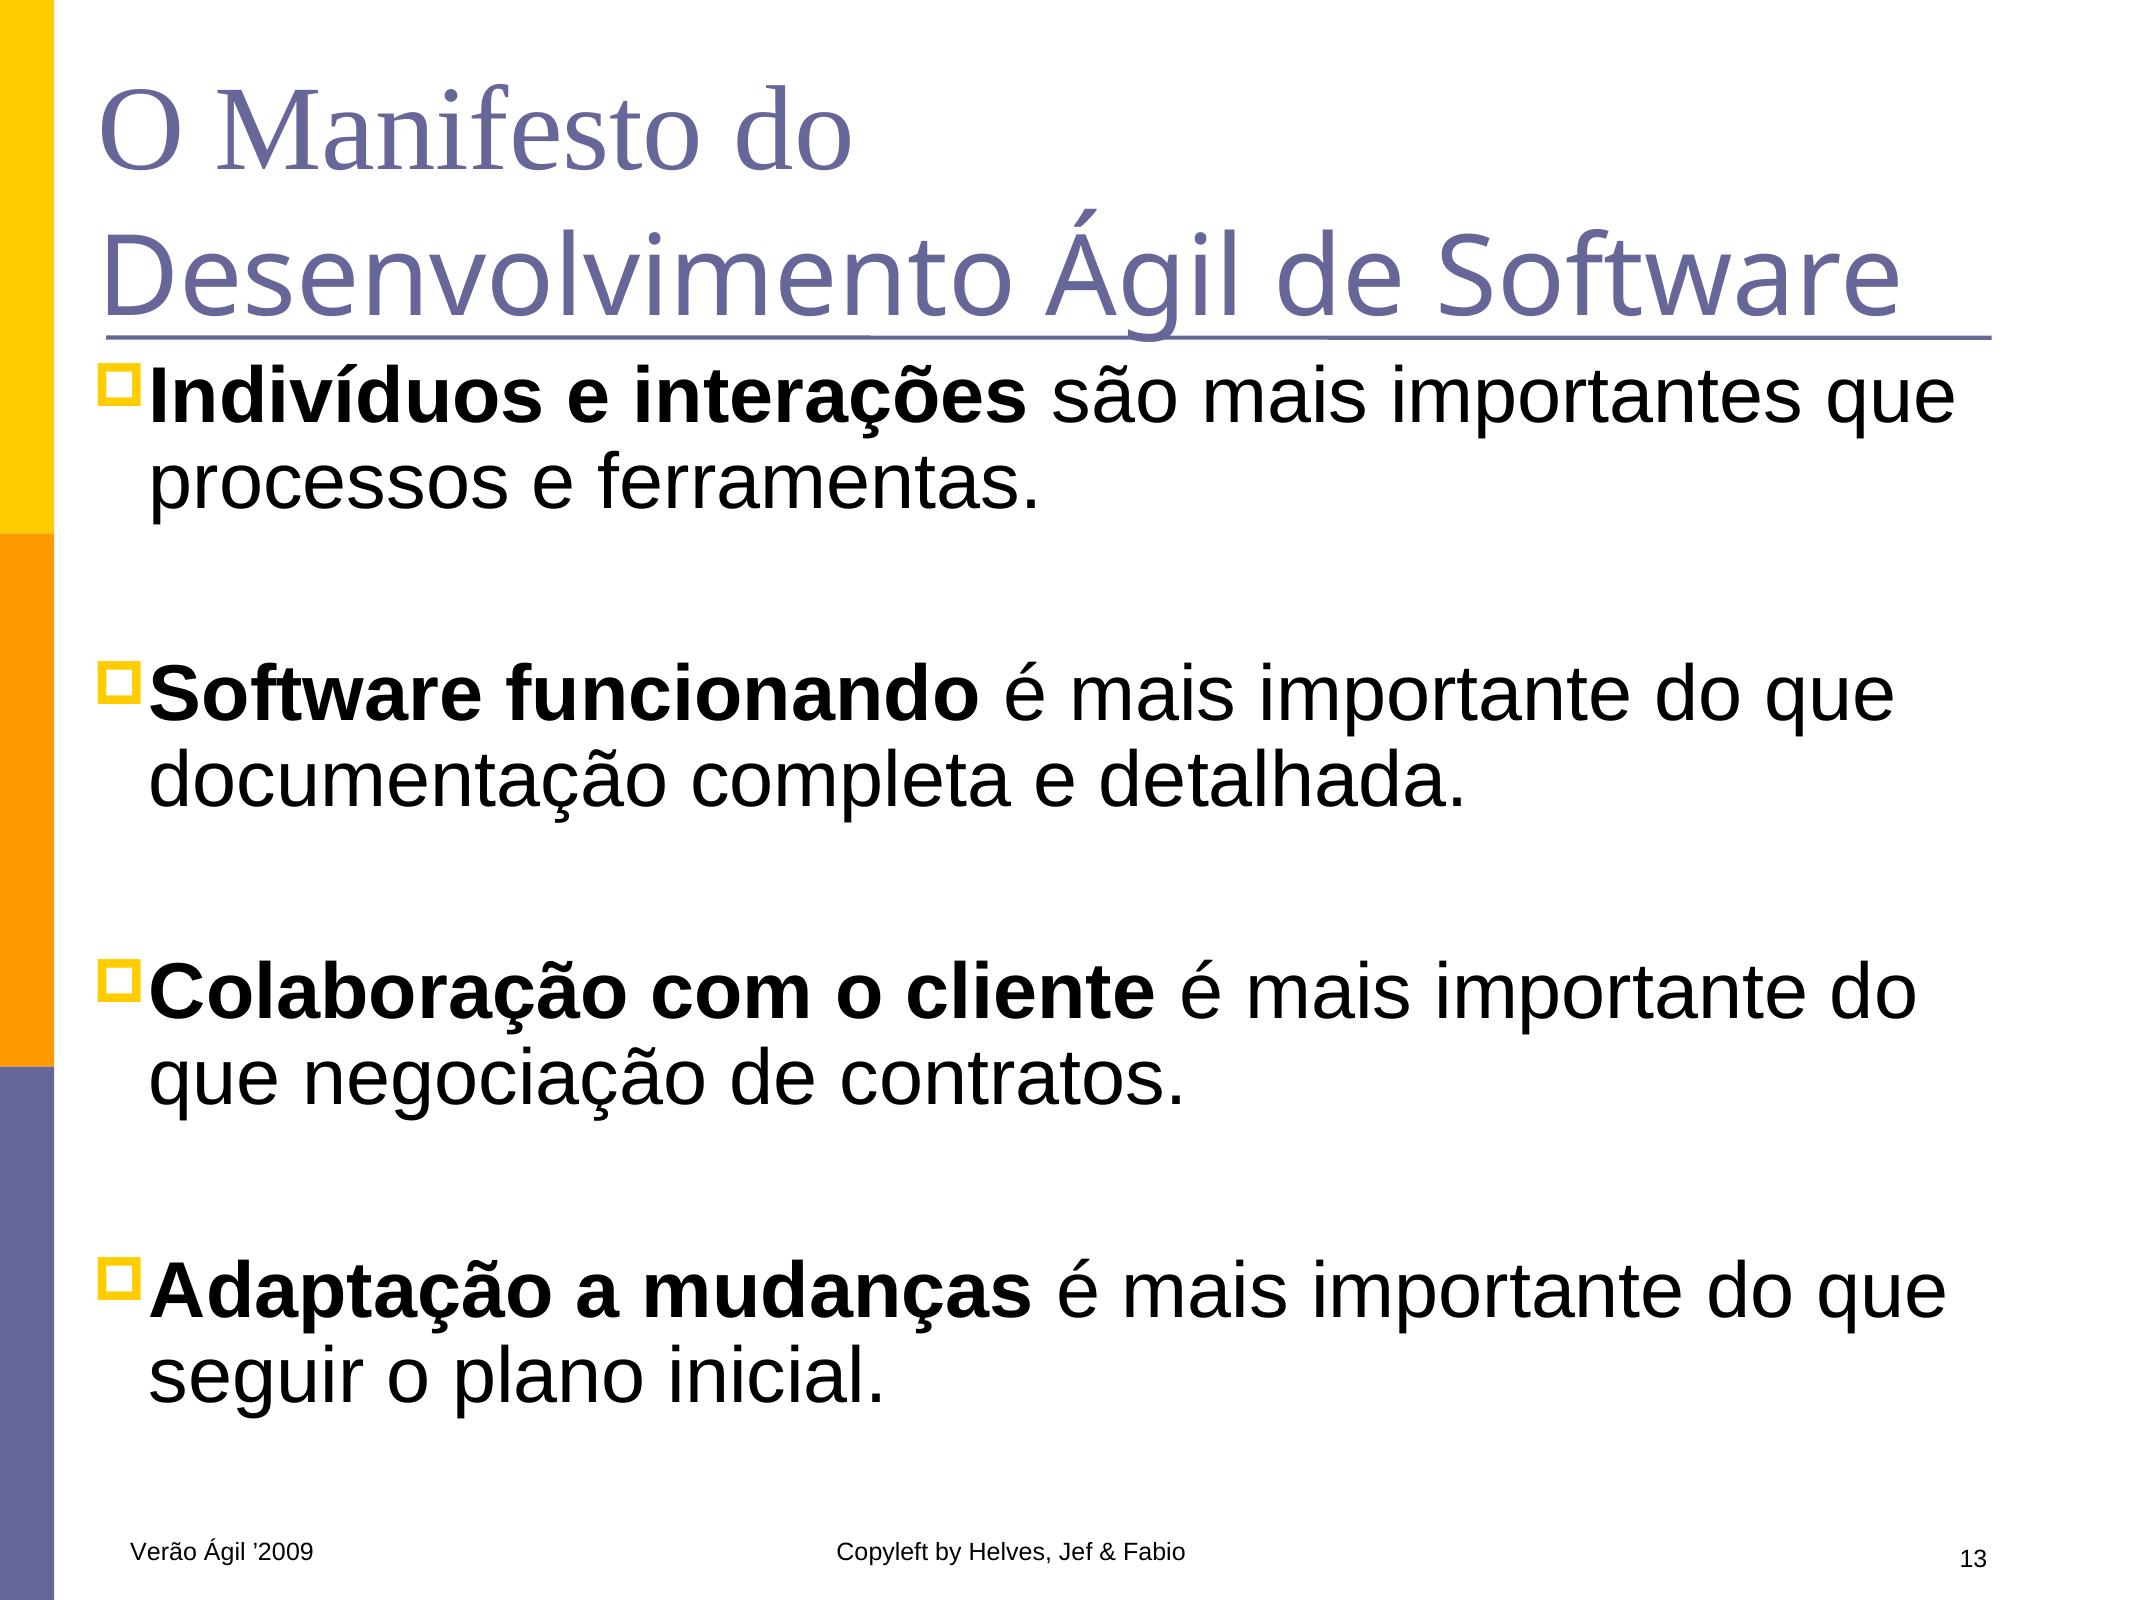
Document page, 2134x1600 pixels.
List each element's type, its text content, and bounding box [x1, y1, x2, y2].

title O Manifesto do Desenvolvimento Ágil de Software [79, 43, 2001, 358]
text_box Indivíduos e interações são mais importantes que processos e ferramentas. Software funcionando é mais importante do que documentação completa e detalhada. Colaboração com o cliente é mais importante do que negociação de contratos. Adaptação a mudanças é mais importante do que seguir o plano inicial. [92, 354, 1985, 1411]
text_box Copyleft by Helves, Jef & Fabio [827, 1535, 1271, 1582]
text_box [0, 0, 55, 1600]
text_box Verão Ágil ’2009 [120, 1535, 438, 1582]
